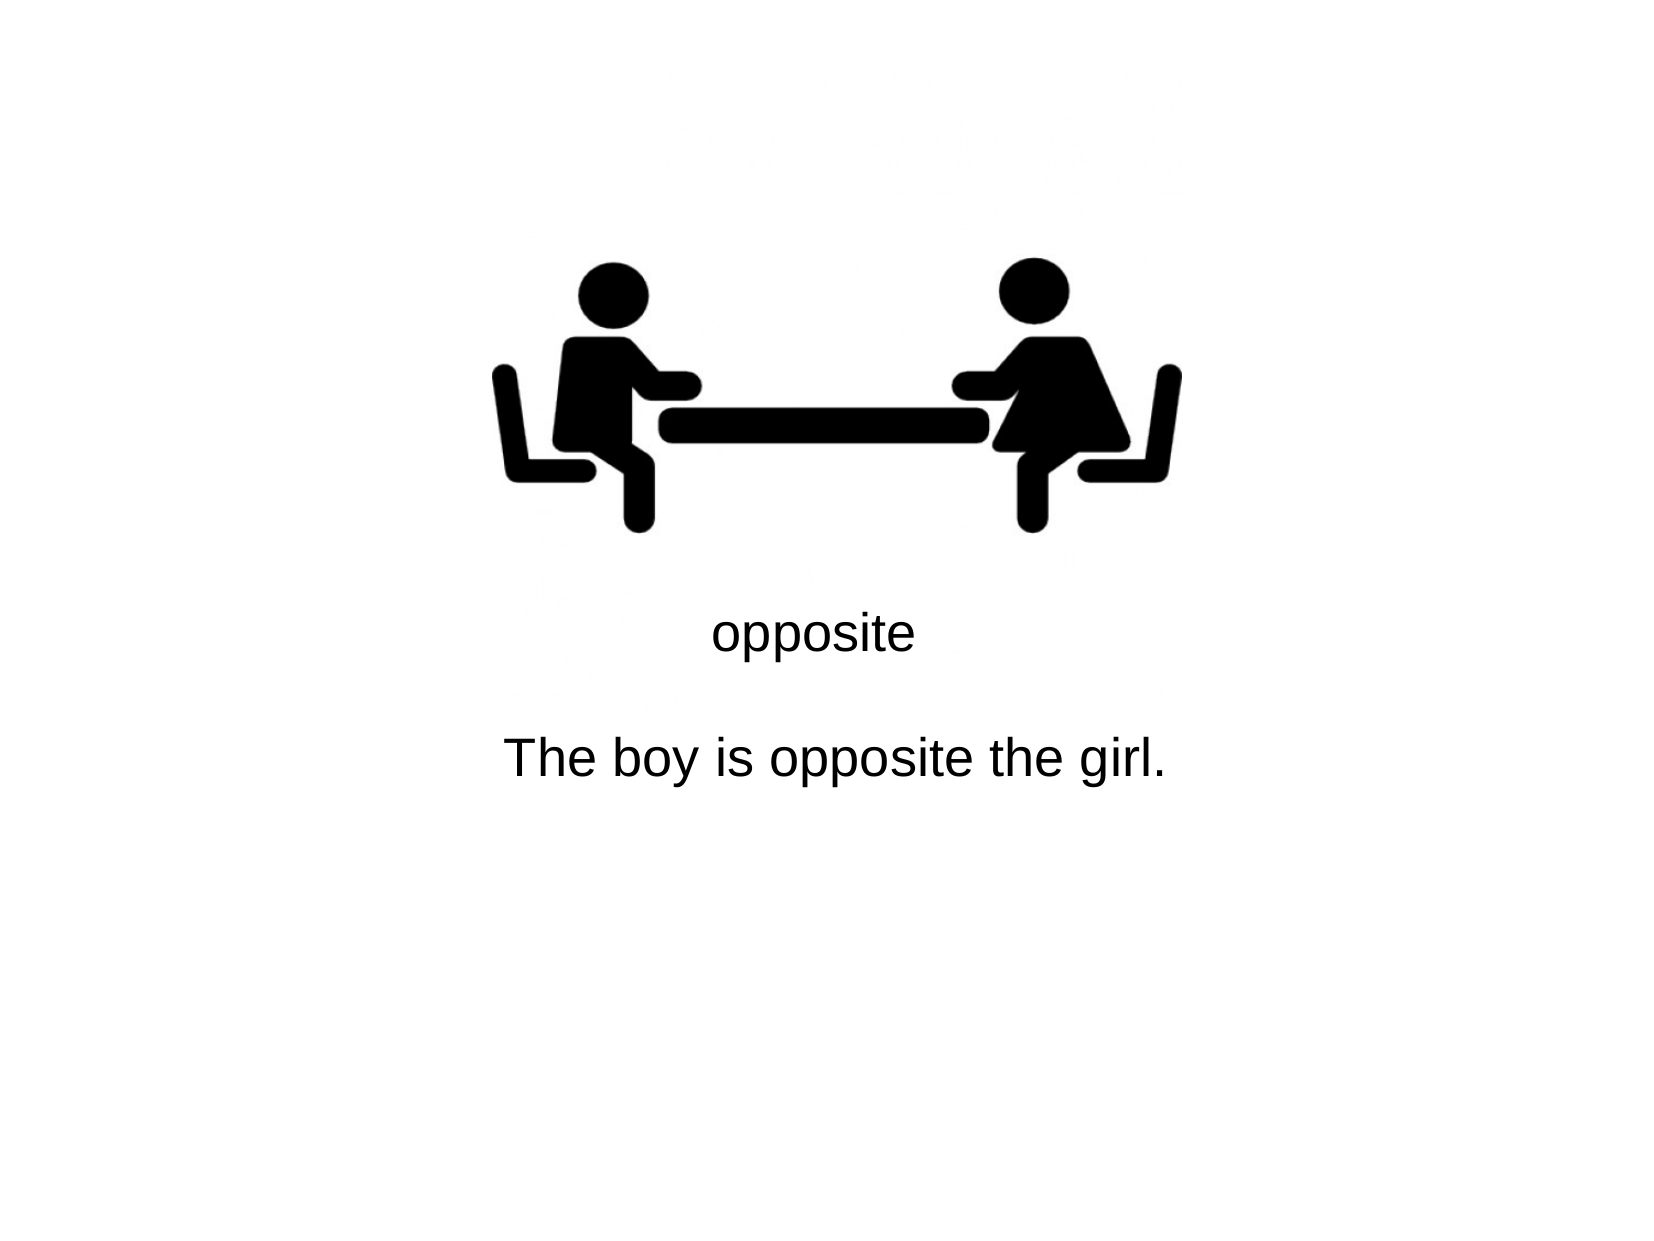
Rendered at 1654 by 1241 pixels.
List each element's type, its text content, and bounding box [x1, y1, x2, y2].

picture [492, 70, 1182, 720]
text_box The boy is opposite the girl. [489, 720, 1182, 796]
text_box opposite [696, 594, 932, 671]
